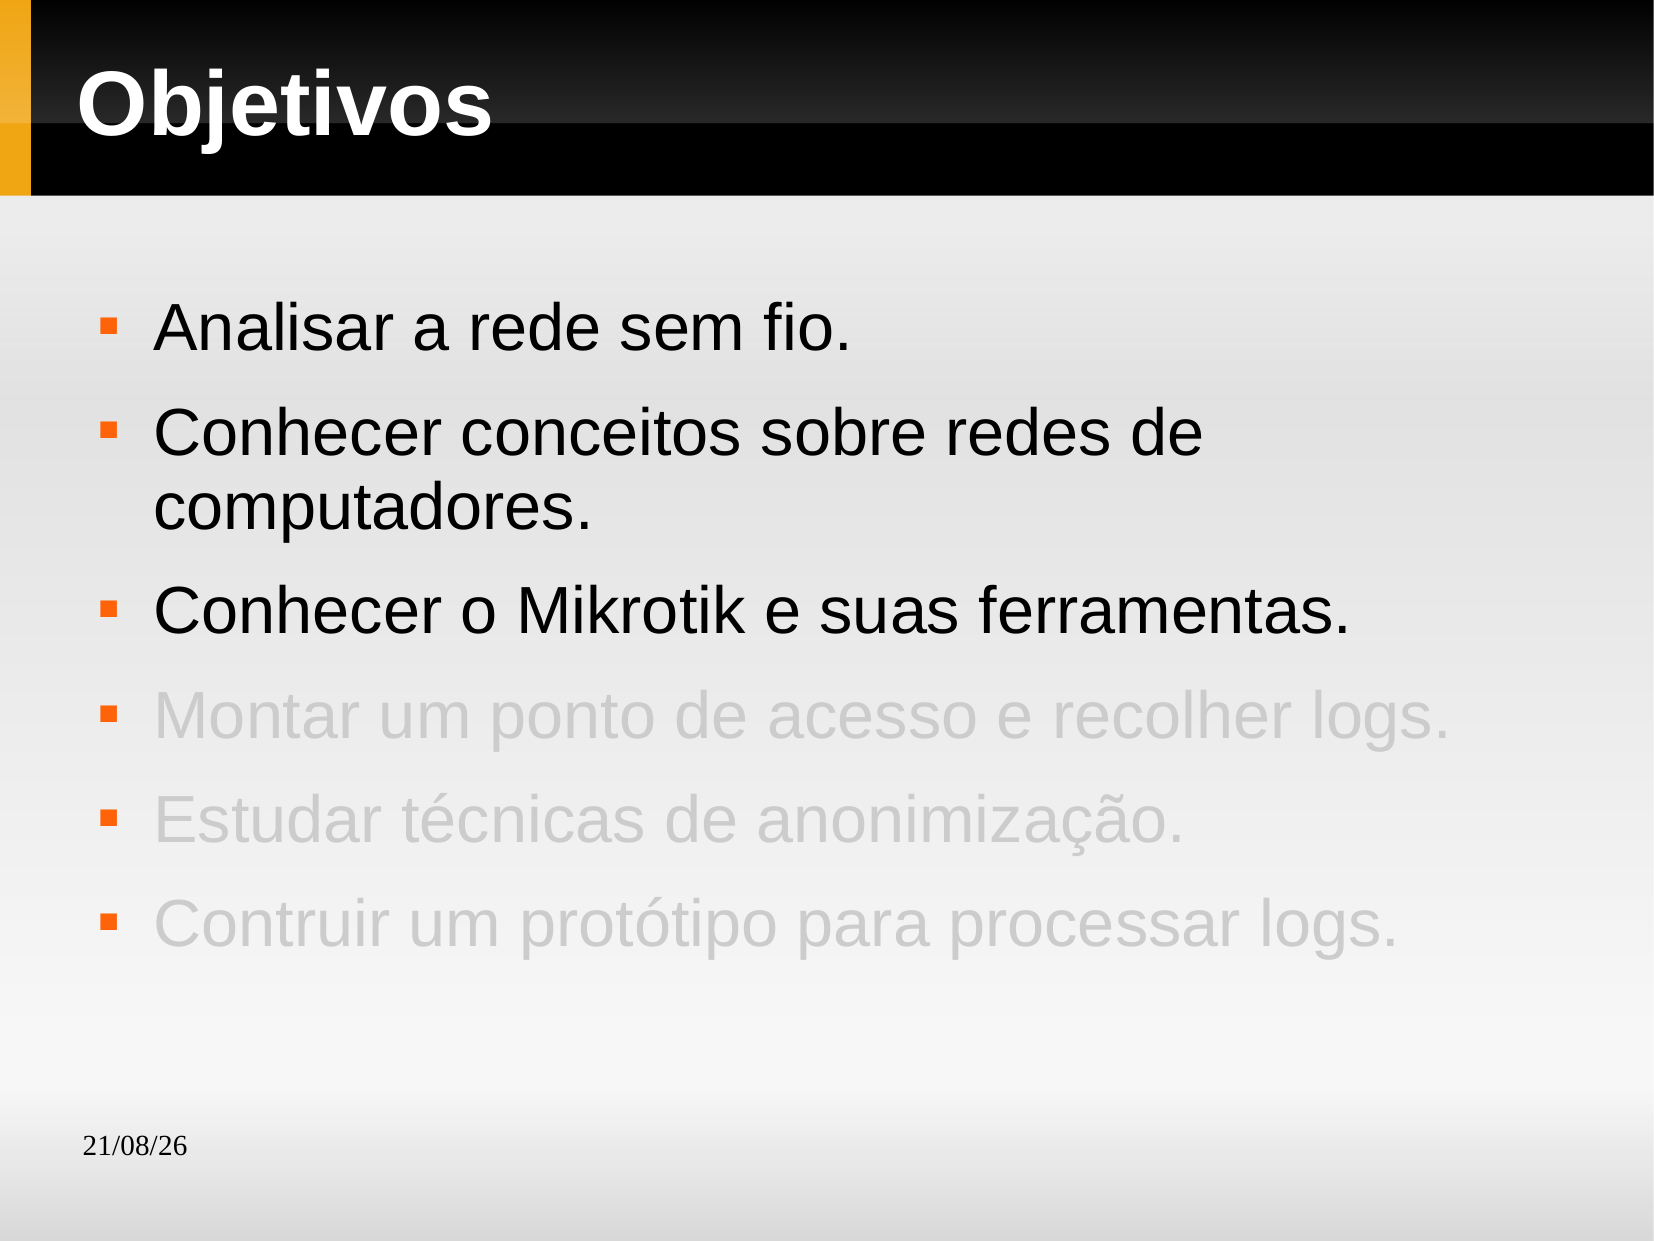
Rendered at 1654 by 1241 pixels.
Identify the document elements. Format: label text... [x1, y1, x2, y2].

list Analisar a rede sem fio. Conhecer conceitos sobre redes de computadores. Conhecer o Mikrotik e suas ferramentas. Montar um ponto de acesso e recolher logs. Estudar técnicas de anonimização. Contruir um protótipo para processar logs. [82, 290, 1571, 1094]
picture [0, 0, 1654, 1241]
title Objetivos [76, 7, 1565, 200]
